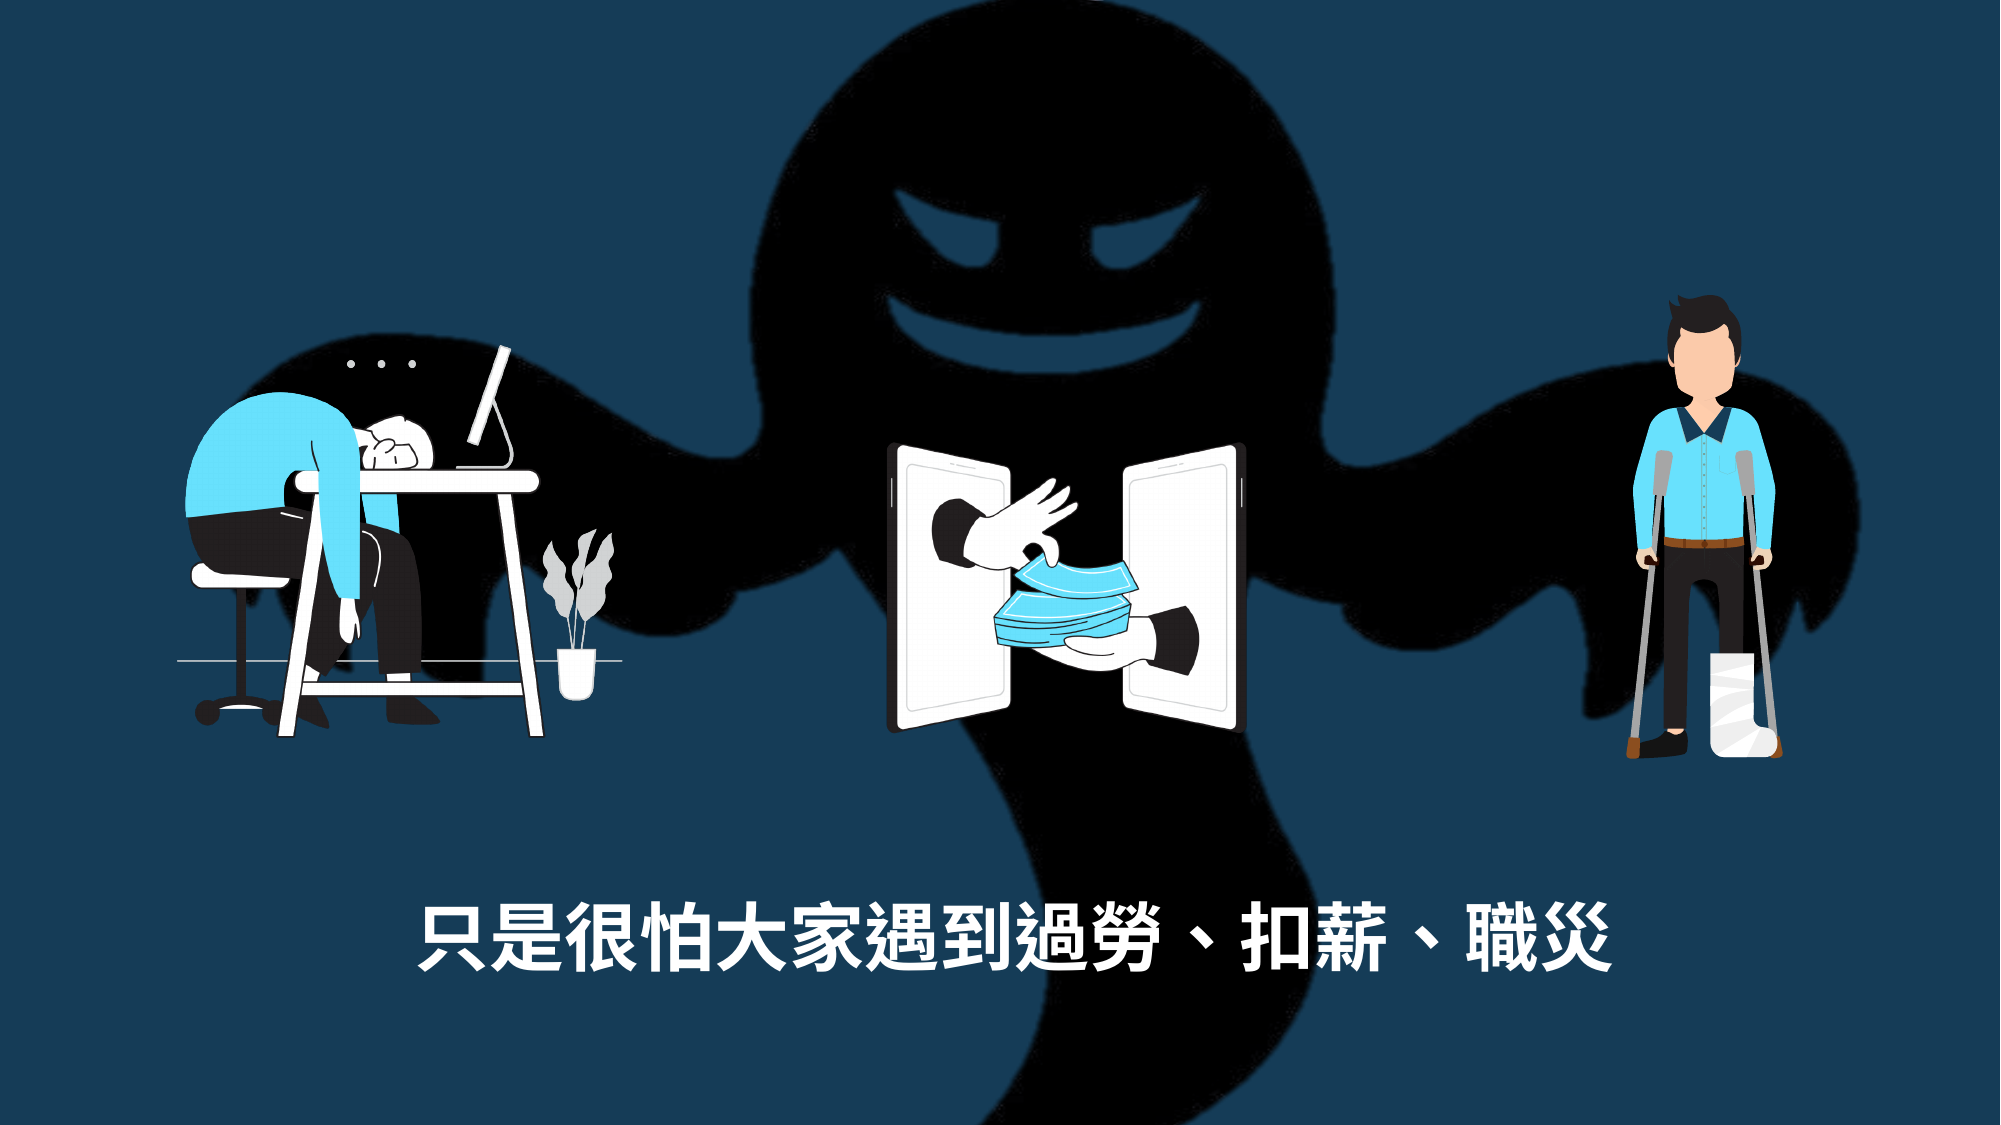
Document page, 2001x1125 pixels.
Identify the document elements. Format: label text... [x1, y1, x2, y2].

picture [33, 0, 1886, 1125]
text_box [1626, 294, 1783, 759]
text_box 只是很怕大家遇到過勞、扣薪、職災 [399, 883, 1668, 988]
